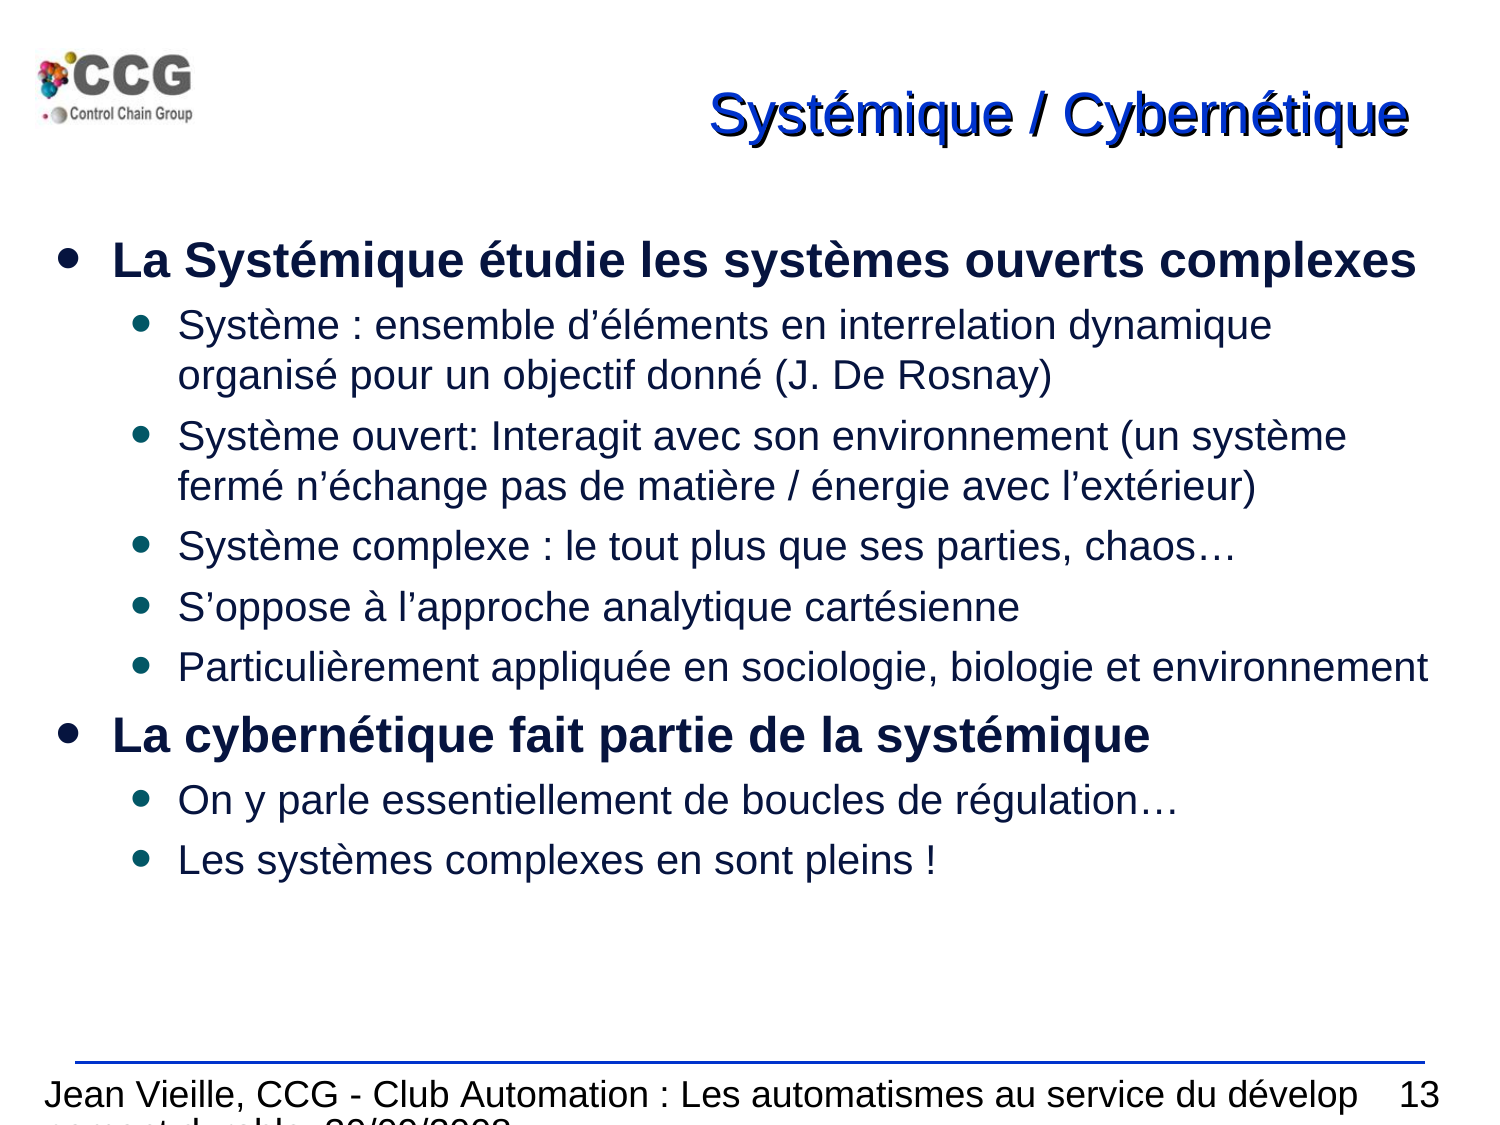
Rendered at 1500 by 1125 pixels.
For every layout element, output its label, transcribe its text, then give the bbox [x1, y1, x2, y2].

title Systémique / Cybernétique [236, 45, 1426, 176]
list La Systémique étudie les systèmes ouverts complexes Système : ensemble d’éléments en interrelation dynamique organisé pour un objectif donné (J. De Rosnay) Système ouvert: Interagit avec son environnement (un système fermé n’échange pas de matière / énergie avec l’extérieur) Système complexe : le tout plus que ses parties, chaos… S’oppose à l’approche analytique cartésienne Particulièrement appliquée en sociologie, biologie et environnement La cybernétique fait partie de la systémique On y parle essentiellement de boucles de régulation… Les systèmes complexes en sont pleins ! [41, 220, 1459, 1041]
picture [35, 48, 195, 129]
